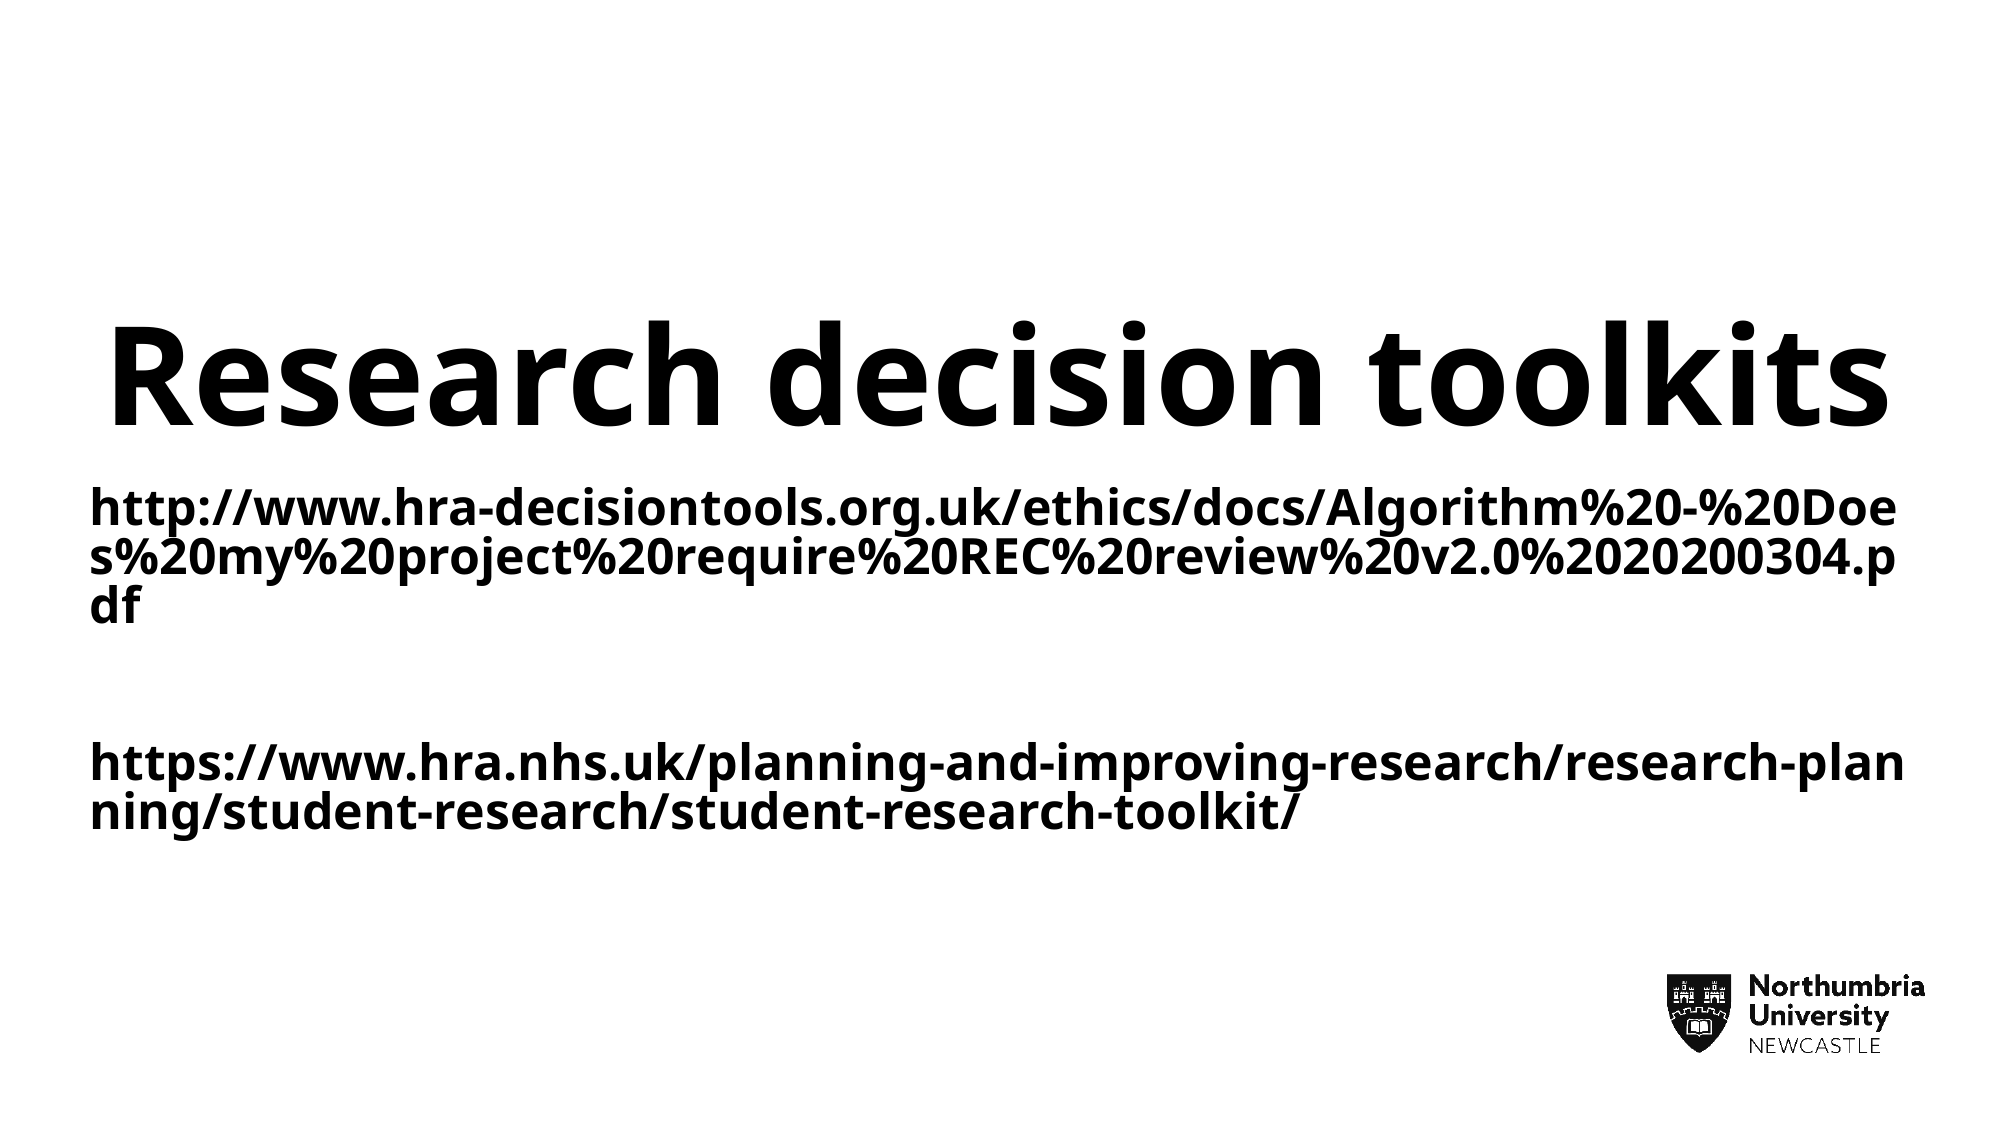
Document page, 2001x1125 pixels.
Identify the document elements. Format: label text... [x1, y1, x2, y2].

list Research decision toolkits http://www.hra-decisiontools.org.uk/ethics/docs/Algorithm%20-%20Does%20my%20project%20require%20REC%20review%20v2.0%2020200304.pdf https://www.hra.nhs.uk/planning-and-improving-research/research-planning/student-research/student-research-toolkit/ [74, 299, 1923, 948]
